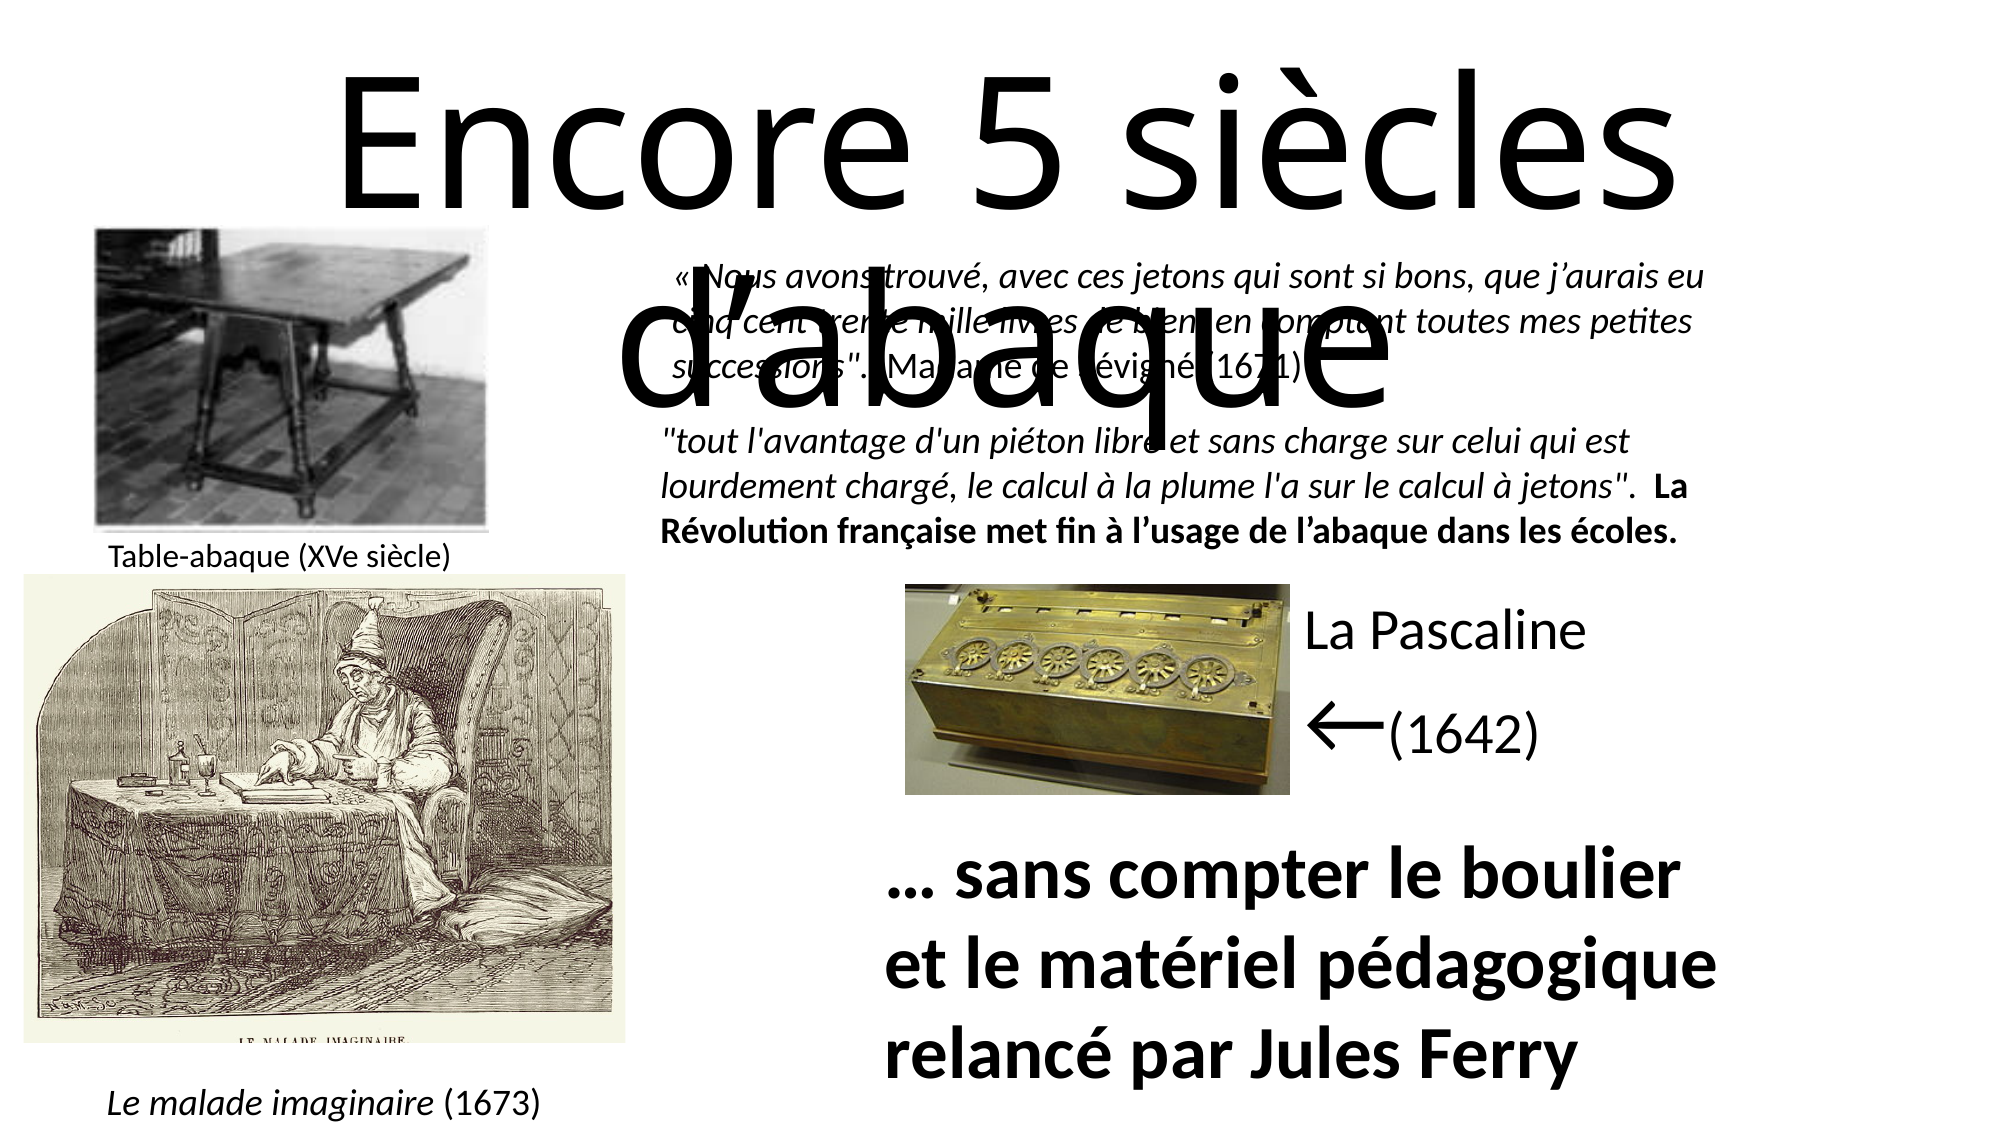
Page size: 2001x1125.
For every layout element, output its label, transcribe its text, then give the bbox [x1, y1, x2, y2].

text_box … sans compter le boulier et le matériel pédagogique relancé par Jules Ferry [870, 816, 1750, 1102]
text_box La Pascaline ←(1642) [1289, 584, 1662, 779]
picture [23, 574, 626, 1043]
picture [905, 584, 1290, 795]
text_box Le malade imaginaire (1673) [37, 1070, 611, 1125]
text_box « Nous avons trouvé, avec ces jetons qui sont si bons, que j’aurais eu cinq cent trente mille livres de bien, en comptant toutes mes petites successions". Madame de Sévigné (1671) [657, 243, 1733, 394]
title Encore 5 siècles d’abaque [47, 42, 1964, 231]
text_box Table-abaque (XVe siècle) [93, 527, 489, 582]
picture [93, 225, 489, 527]
text_box "tout l'avantage d'un piéton libre et sans charge sur celui qui est lourdement chargé, le calcul à la plume l'a sur le calcul à jetons". La Révolution française met fin à l’usage de l’abaque dans les écoles. [645, 408, 1709, 559]
